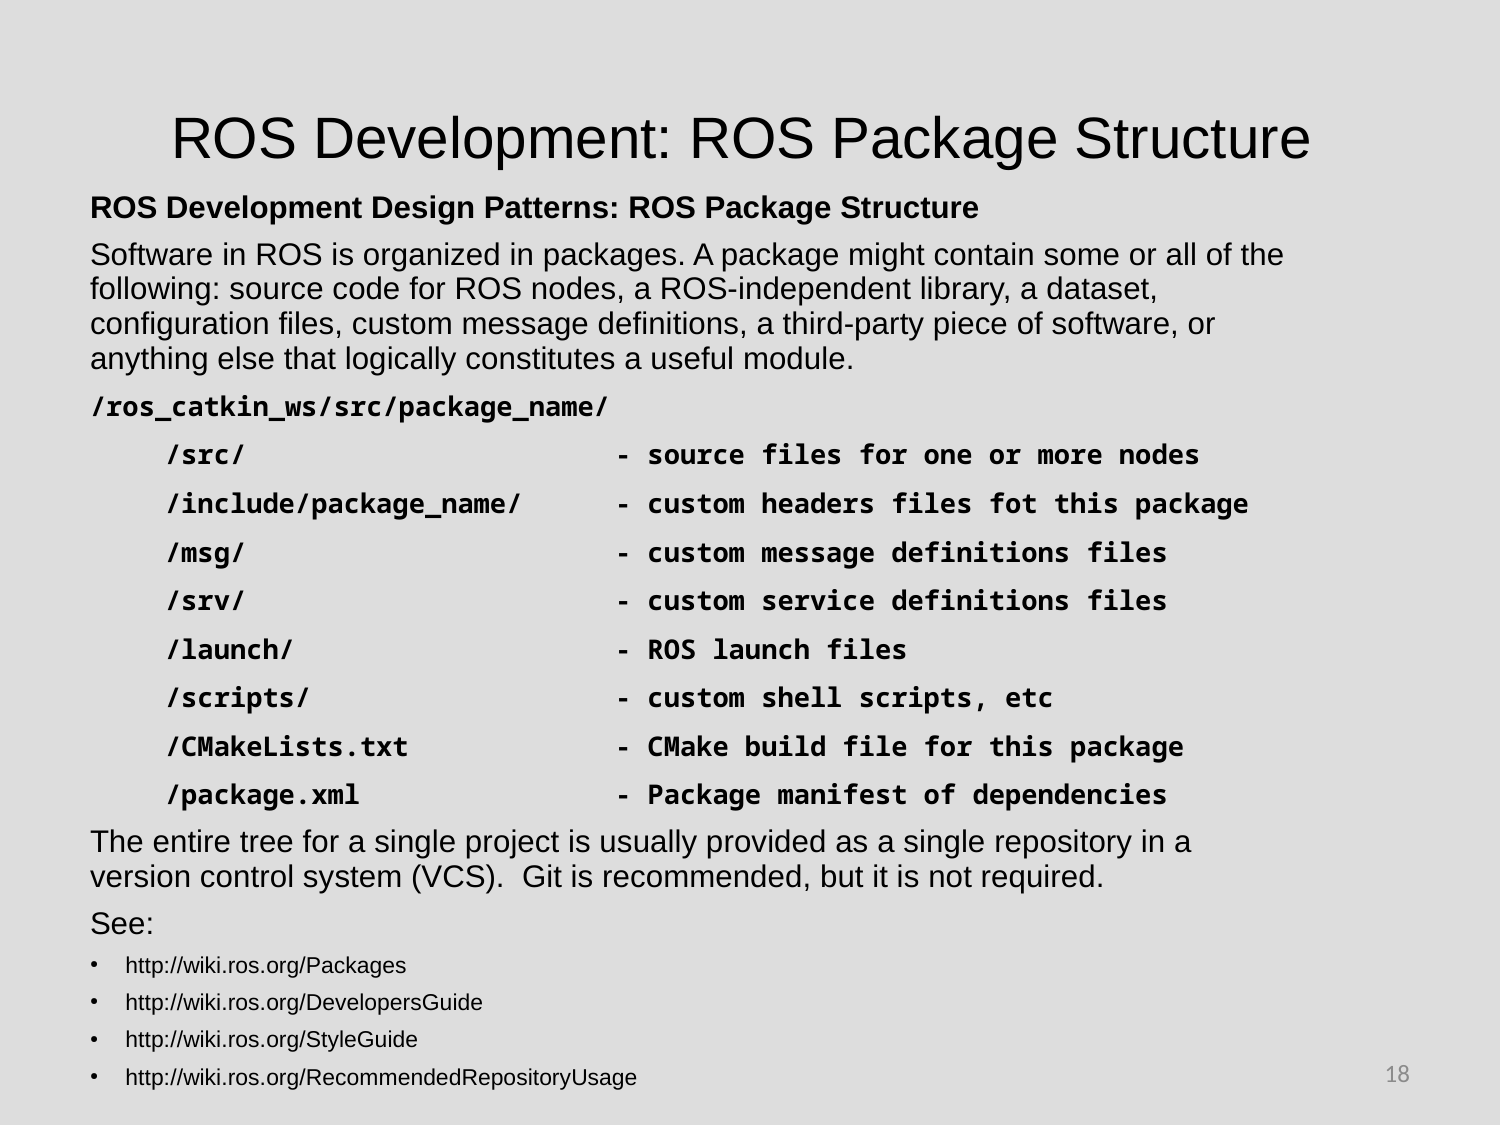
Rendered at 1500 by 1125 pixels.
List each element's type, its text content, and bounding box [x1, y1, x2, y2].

subtitle ROS Development Design Patterns: ROS Package Structure Software in ROS is organized in packages. A package might contain some or all of the following: source code for ROS nodes, a ROS-independent library, a dataset, configuration files, custom message definitions, a third-party piece of software, or anything else that logically constitutes a useful module. /ros_catkin_ws/src/package_name/ /src/ - source files for one or more nodes /include/package_name/ - custom headers files fot this package /msg/ - custom message definitions files /srv/ - custom service definitions files /launch/ - ROS launch files /scripts/ - custom shell scripts, etc /CMakeLists.txt - CMake build file for this package /package.xml - Package manifest of dependencies The entire tree for a single project is usually provided as a single repository in a version control system (VCS). Git is recommended, but it is not required. See: http://wiki.ros.org/Packages http://wiki.ros.org/DevelopersGuide http://wiki.ros.org/StyleGuide http://wiki.ros.org/RecommendedRepositoryUsage [90, 190, 1291, 1111]
title ROS Development: ROS Package Structure [75, 45, 1425, 233]
